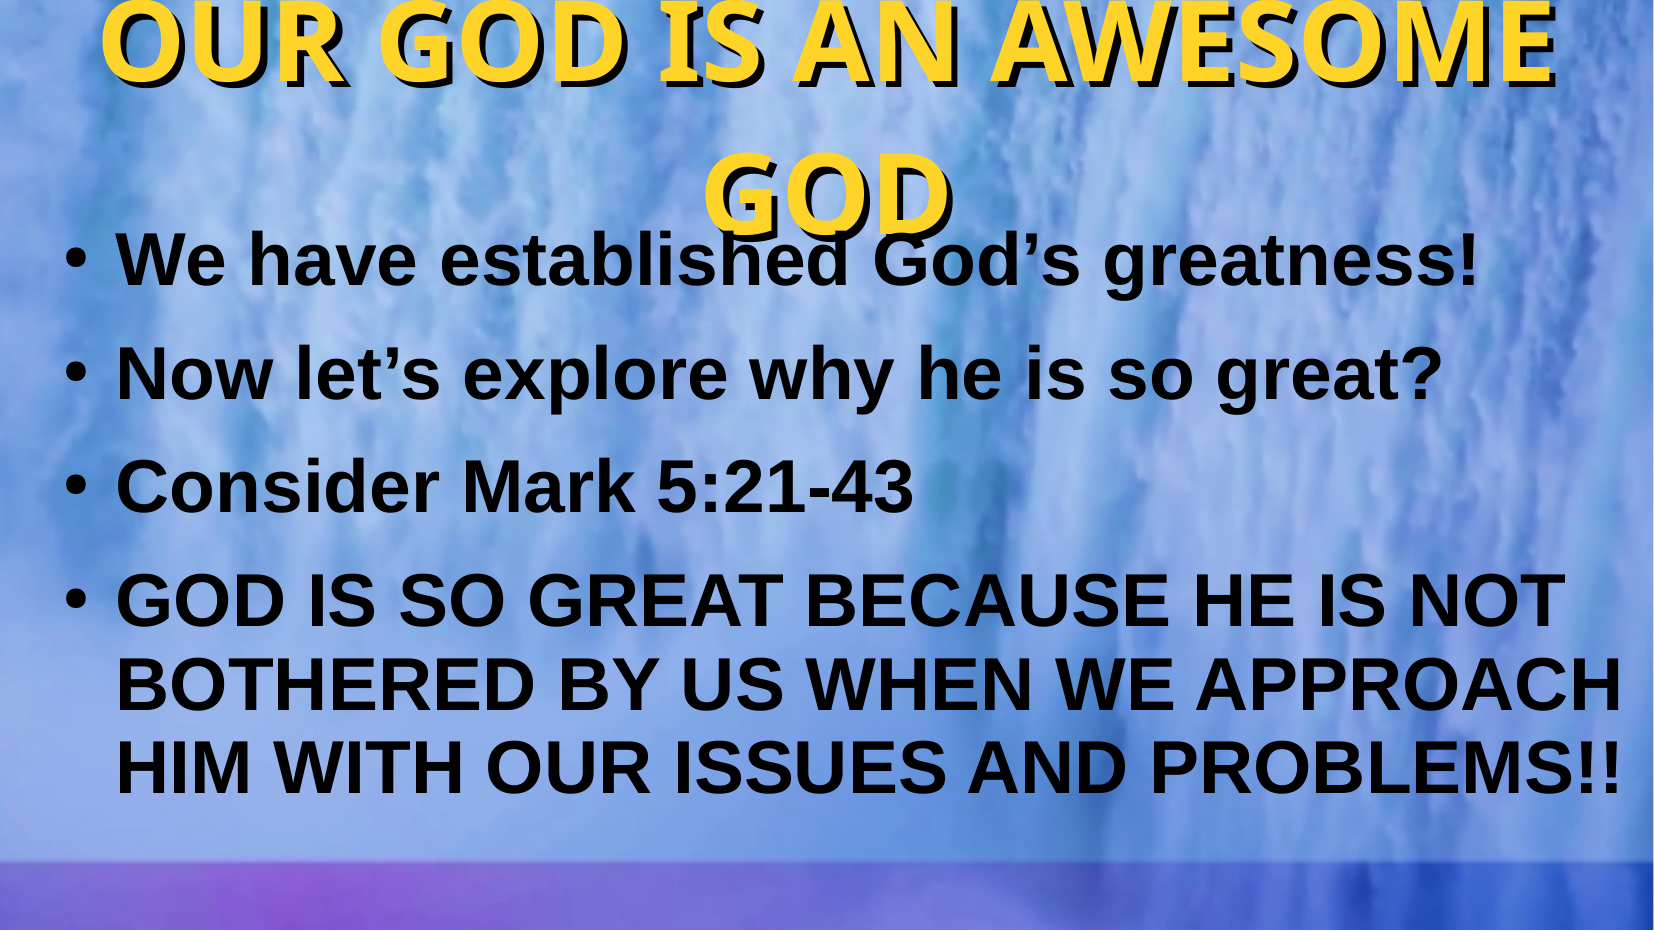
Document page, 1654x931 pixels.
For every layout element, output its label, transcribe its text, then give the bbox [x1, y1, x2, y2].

picture [0, 255, 1654, 930]
list We have established God’s greatness! Now let’s explore why he is so great? Consider Mark 5:21-43 GOD IS SO GREAT BECAUSE HE IS NOT BOTHERED BY US WHEN WE APPROACH HIM WITH OUR ISSUES AND PROBLEMS!! [45, 217, 1636, 871]
title OUR GOD IS AN AWESOME GOD [0, 0, 1654, 255]
